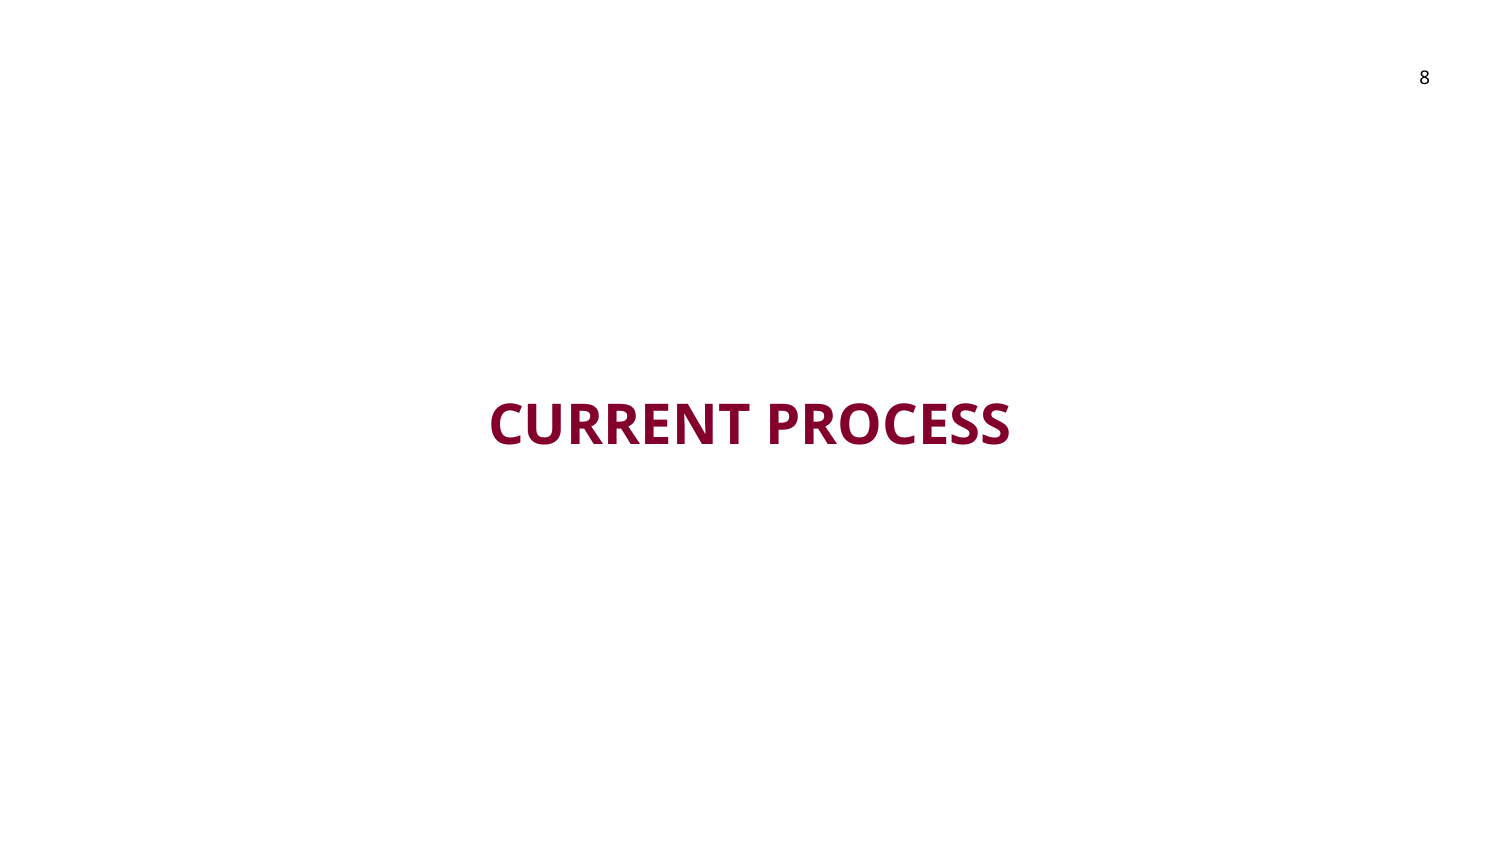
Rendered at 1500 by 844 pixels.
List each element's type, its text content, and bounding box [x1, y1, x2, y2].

text_box CURRENT PROCESS [0, 380, 1500, 464]
slide_number <number> [1388, 65, 1431, 111]
